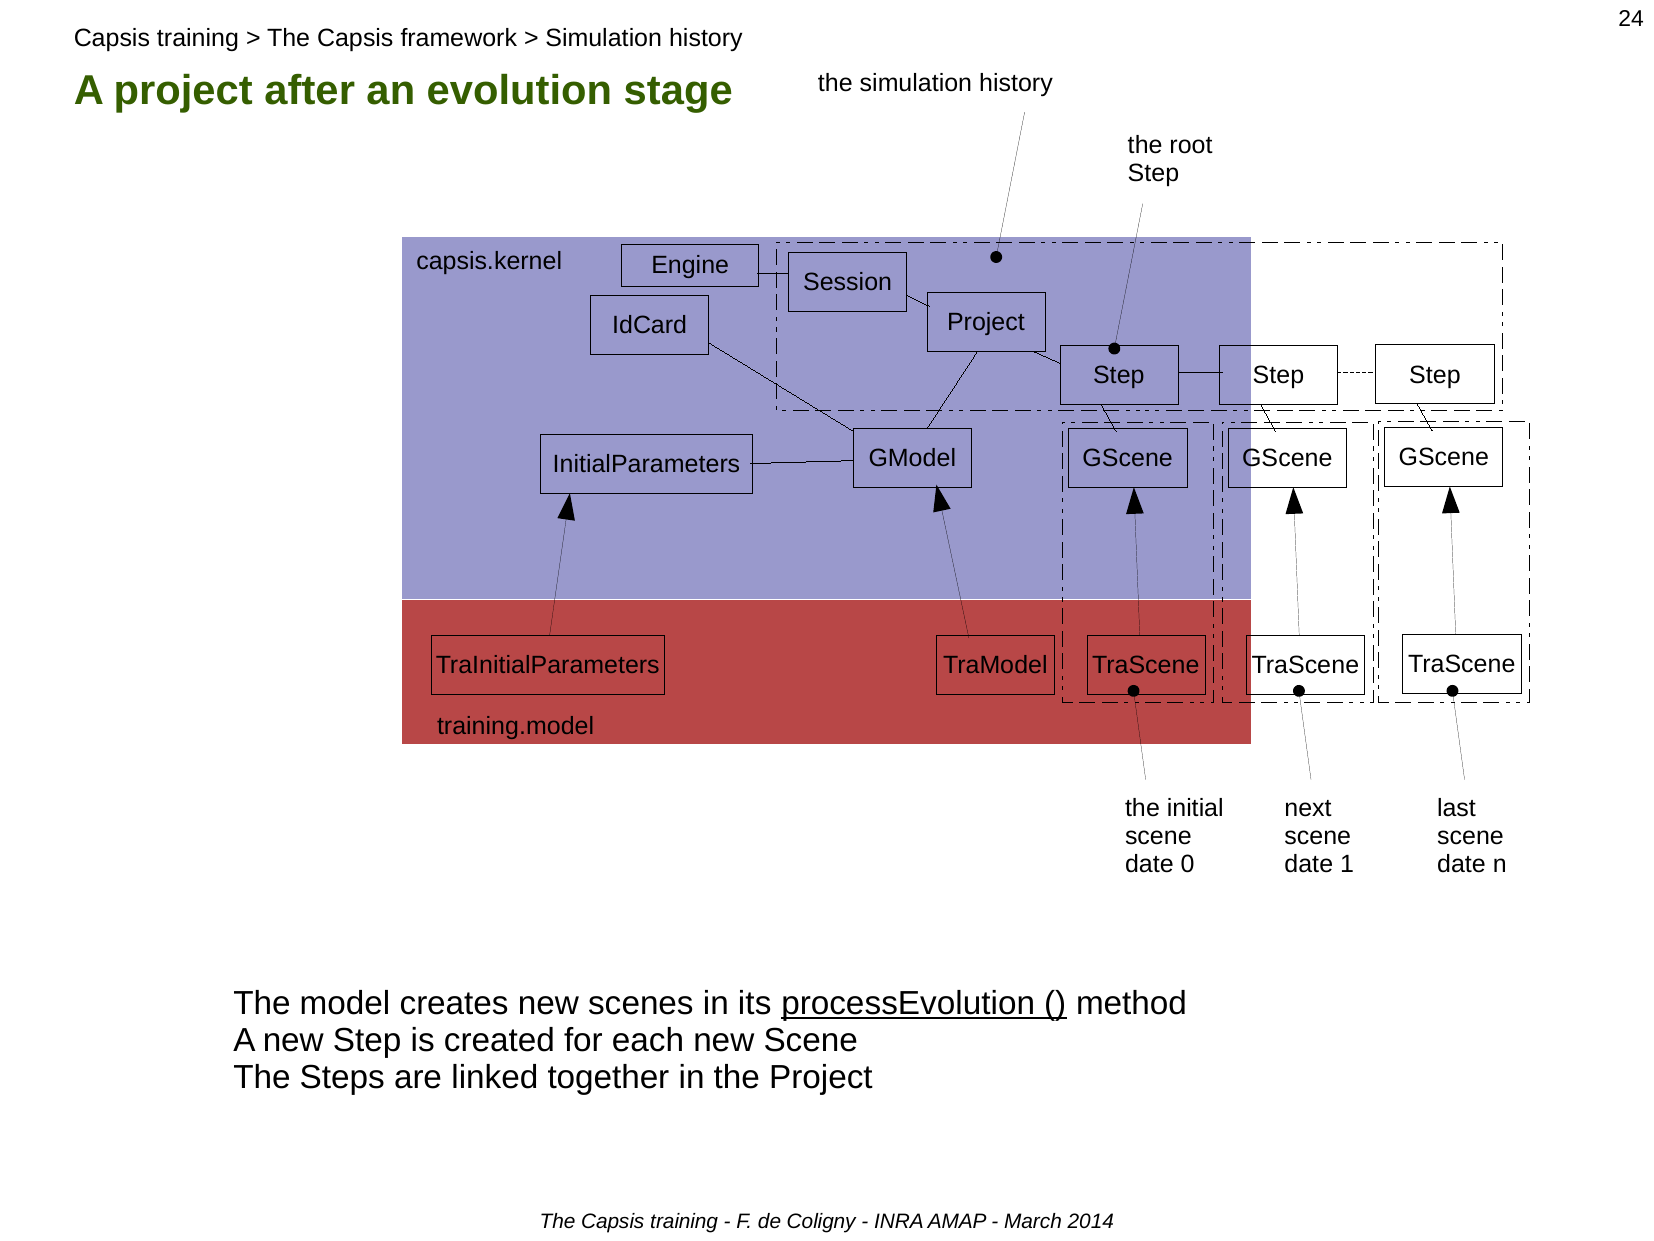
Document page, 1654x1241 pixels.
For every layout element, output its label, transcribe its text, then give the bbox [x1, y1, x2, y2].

text_box next scene date 1 [1269, 786, 1416, 886]
text_box GModel [853, 428, 972, 488]
text_box Project [927, 292, 1046, 352]
text_box the initial scene date 0 [1110, 786, 1269, 886]
text_box GScene [1228, 428, 1347, 488]
text_box the simulation history [803, 61, 1196, 105]
text_box capsis.kernel [401, 239, 733, 283]
text_box TraScene [1246, 635, 1365, 695]
text_box Engine [621, 244, 759, 287]
text_box training.model [422, 704, 759, 748]
text_box GScene [1068, 428, 1188, 488]
text_box TraInitialParameters [431, 635, 665, 695]
text_box The model creates new scenes in its processEvolution () method A new Step is created for each new Scene The Steps are linked together in the Project [218, 977, 1400, 1105]
text_box A project after an evolution stage [59, 59, 1016, 121]
text_box [1116, 236, 1252, 372]
text_box Step [1060, 345, 1179, 405]
text_box IdCard [590, 295, 709, 355]
text_box [401, 236, 1252, 745]
text_box Capsis training > The Capsis framework > Simulation history [59, 16, 1004, 59]
text_box Step [1219, 345, 1338, 405]
text_box InitialParameters [540, 434, 753, 494]
text_box TraScene [1402, 634, 1522, 694]
text_box The Capsis training - F. de Coligny - INRA AMAP - March 2014 [0, 1201, 1654, 1241]
text_box Step [1375, 344, 1495, 404]
text_box TraScene [1087, 635, 1206, 695]
text_box last scene date n [1422, 786, 1537, 886]
text_box Session [788, 252, 907, 312]
text_box the root Step [1112, 123, 1276, 195]
text_box TraModel [936, 635, 1055, 695]
text_box GScene [1384, 427, 1503, 487]
